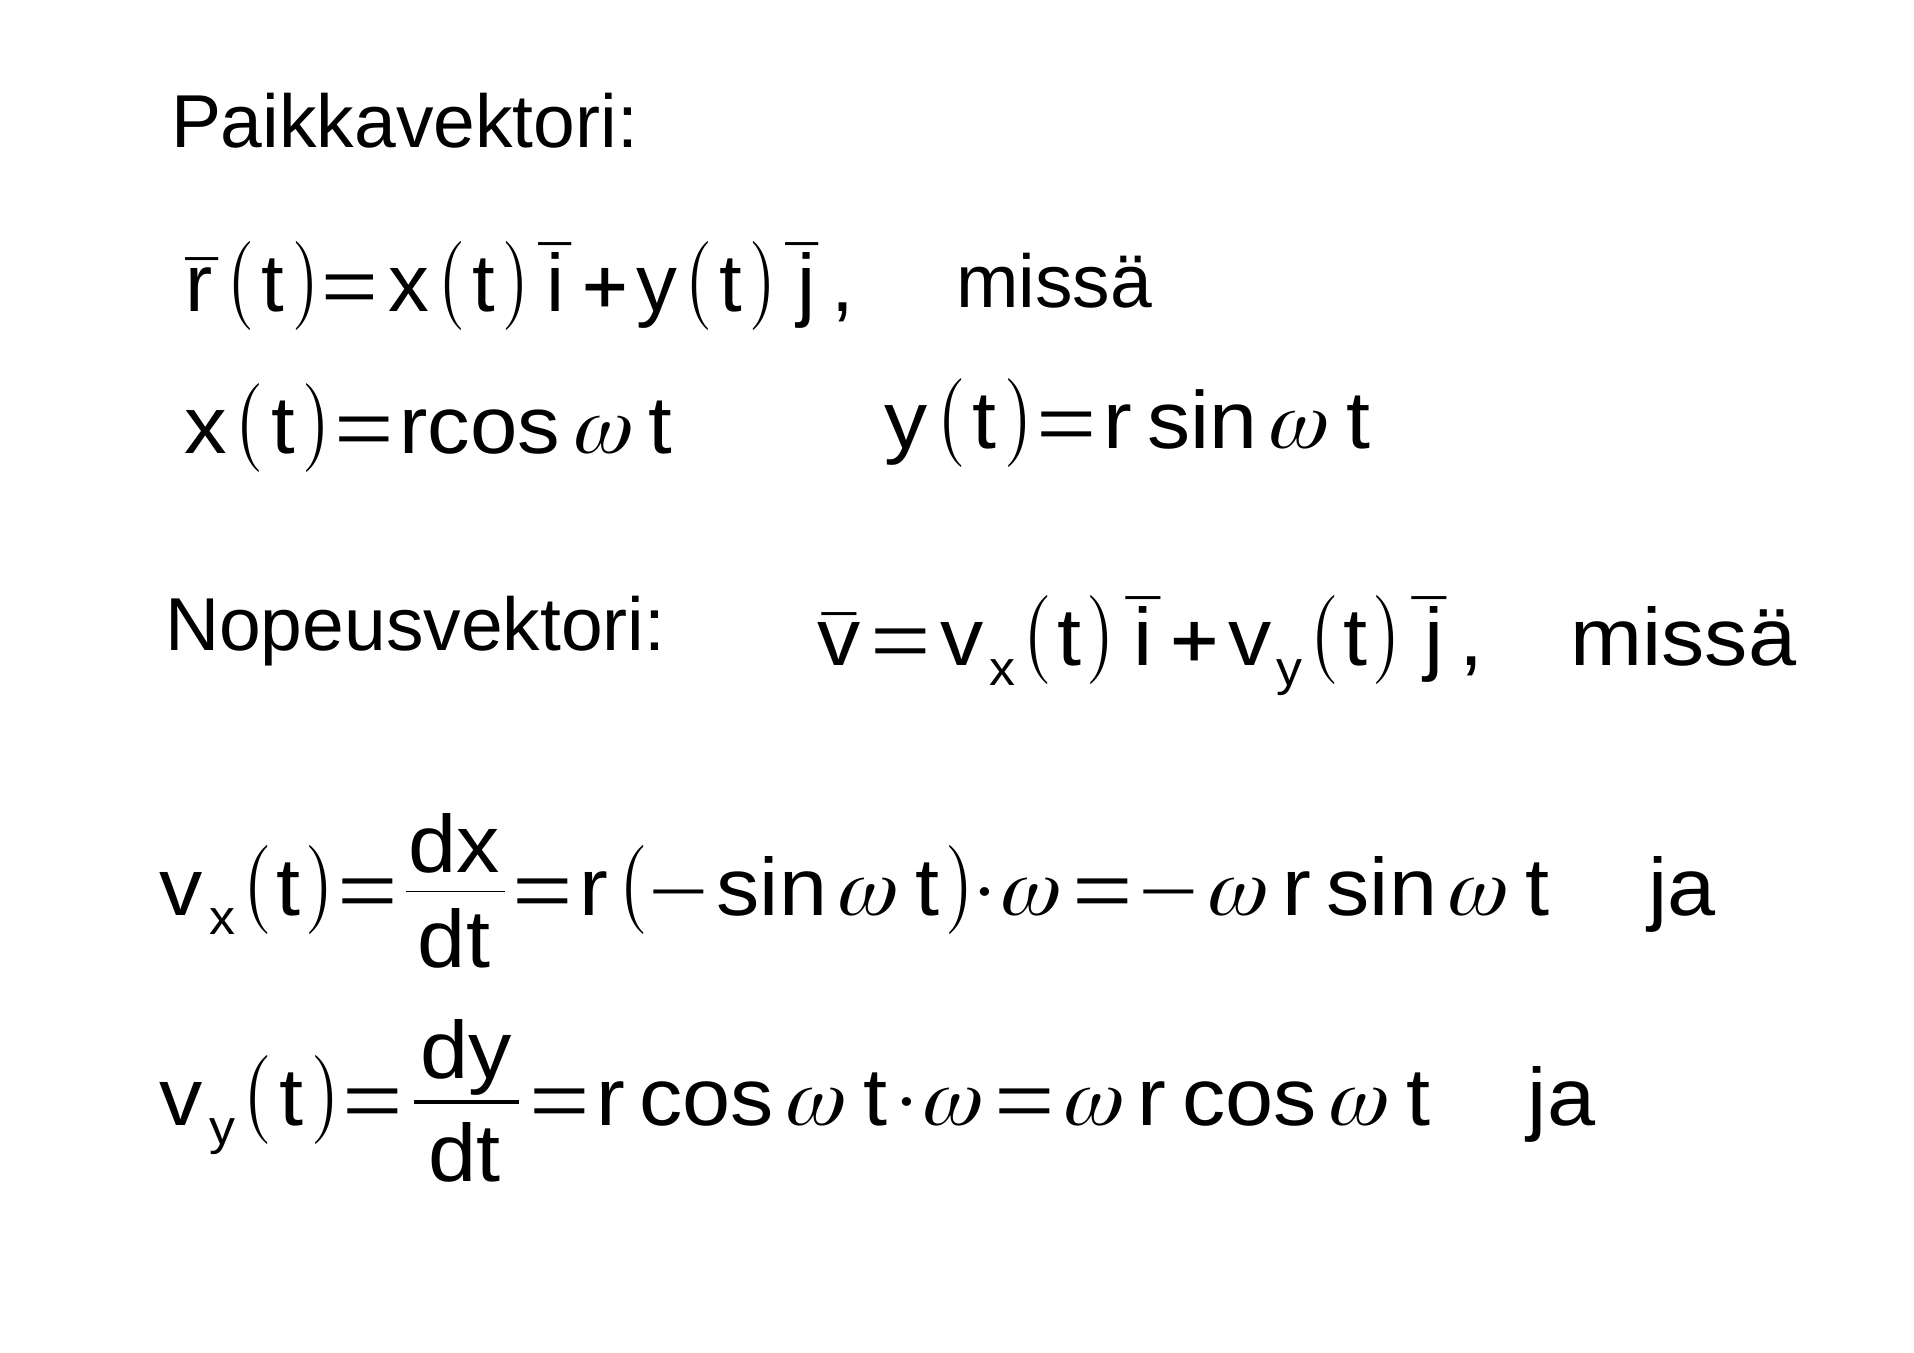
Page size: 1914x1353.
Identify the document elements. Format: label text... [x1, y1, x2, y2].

chart [807, 590, 1805, 696]
chart [150, 1004, 1604, 1199]
chart [875, 373, 1381, 472]
chart [174, 236, 861, 335]
chart [173, 378, 684, 477]
text_box Nopeusvektori: [150, 574, 860, 683]
chart [150, 798, 1723, 985]
text_box Paikkavektori: [156, 72, 803, 181]
text_box missä [941, 231, 1203, 340]
